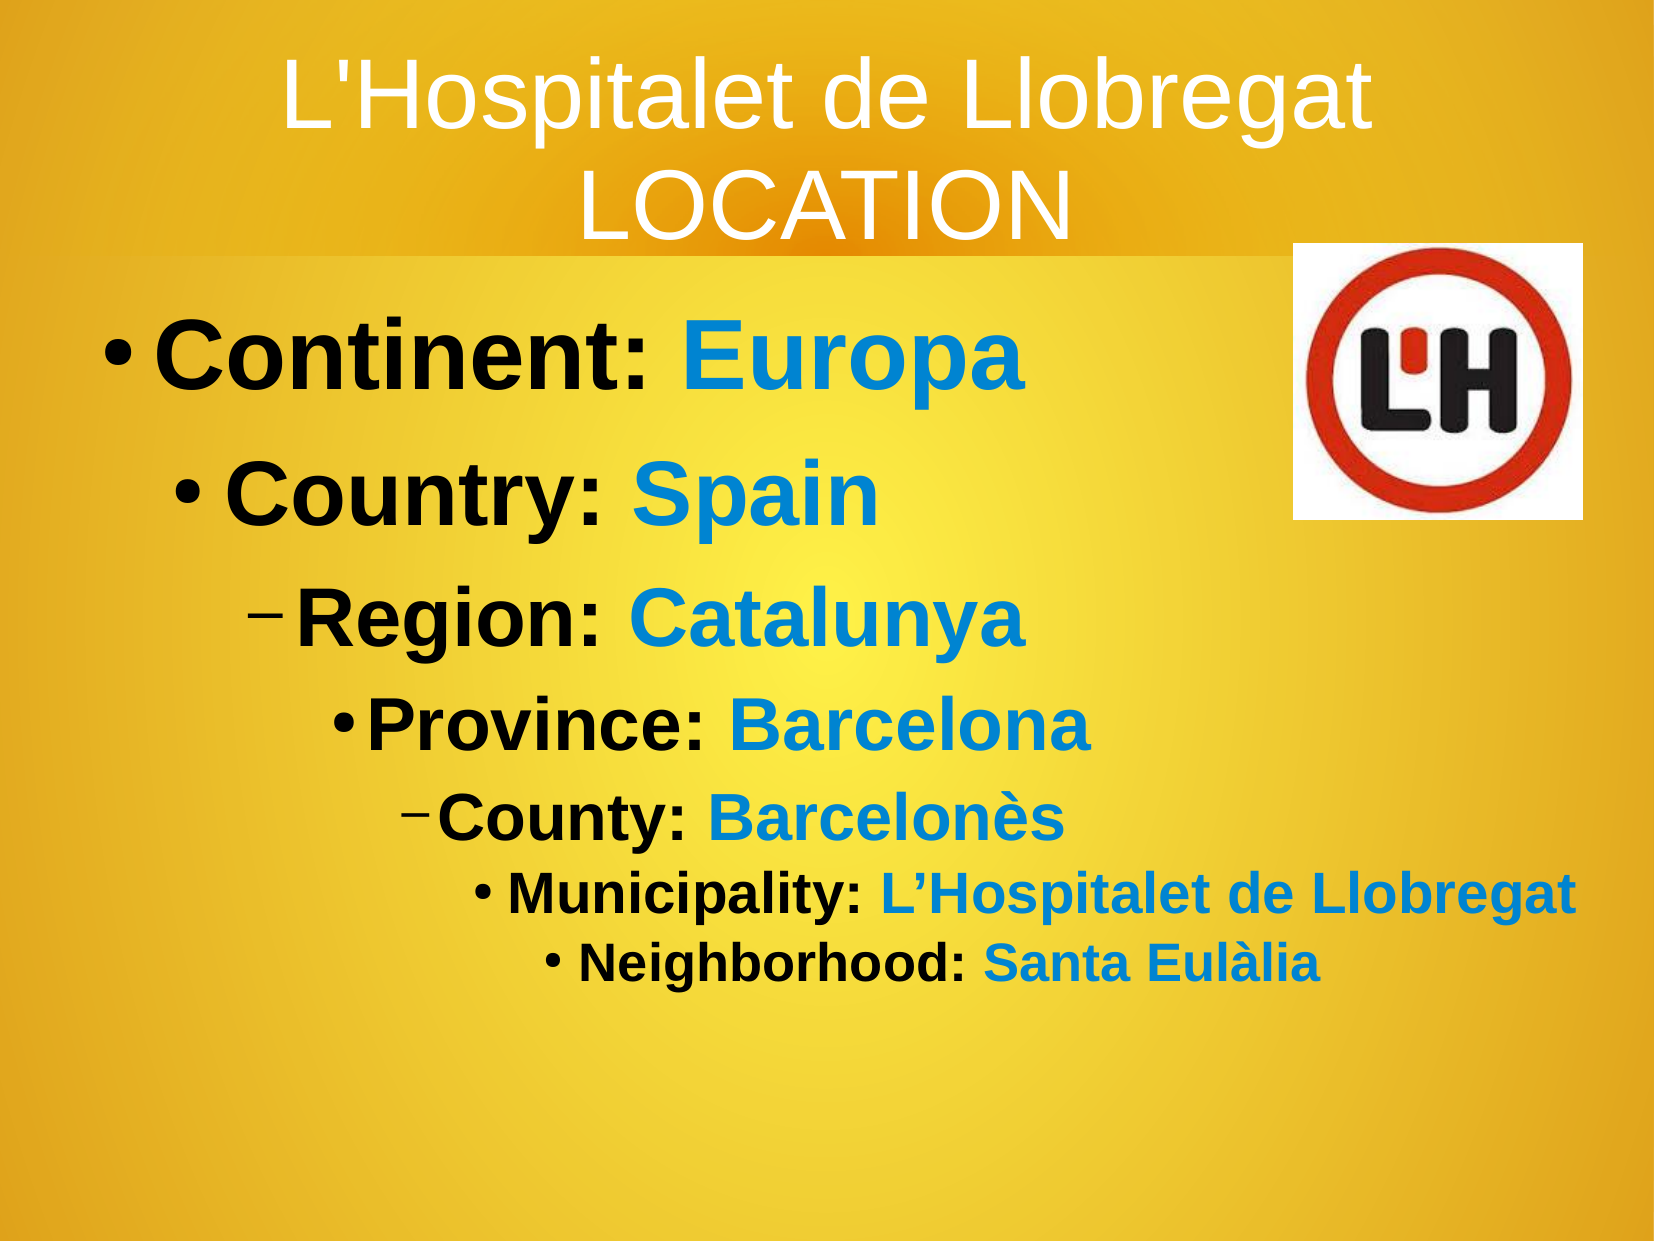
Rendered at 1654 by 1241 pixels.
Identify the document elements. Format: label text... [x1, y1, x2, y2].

list Continent: Europa Country: Spain Region: Catalunya Province: Barcelona County: Barcelonès Municipality: L’Hospitalet de Llobregat Neighborhood: Santa Eulàlia [82, 299, 1630, 1158]
picture [1293, 243, 1583, 520]
title L'Hospitalet de Llobregat LOCATION [82, 38, 1571, 261]
